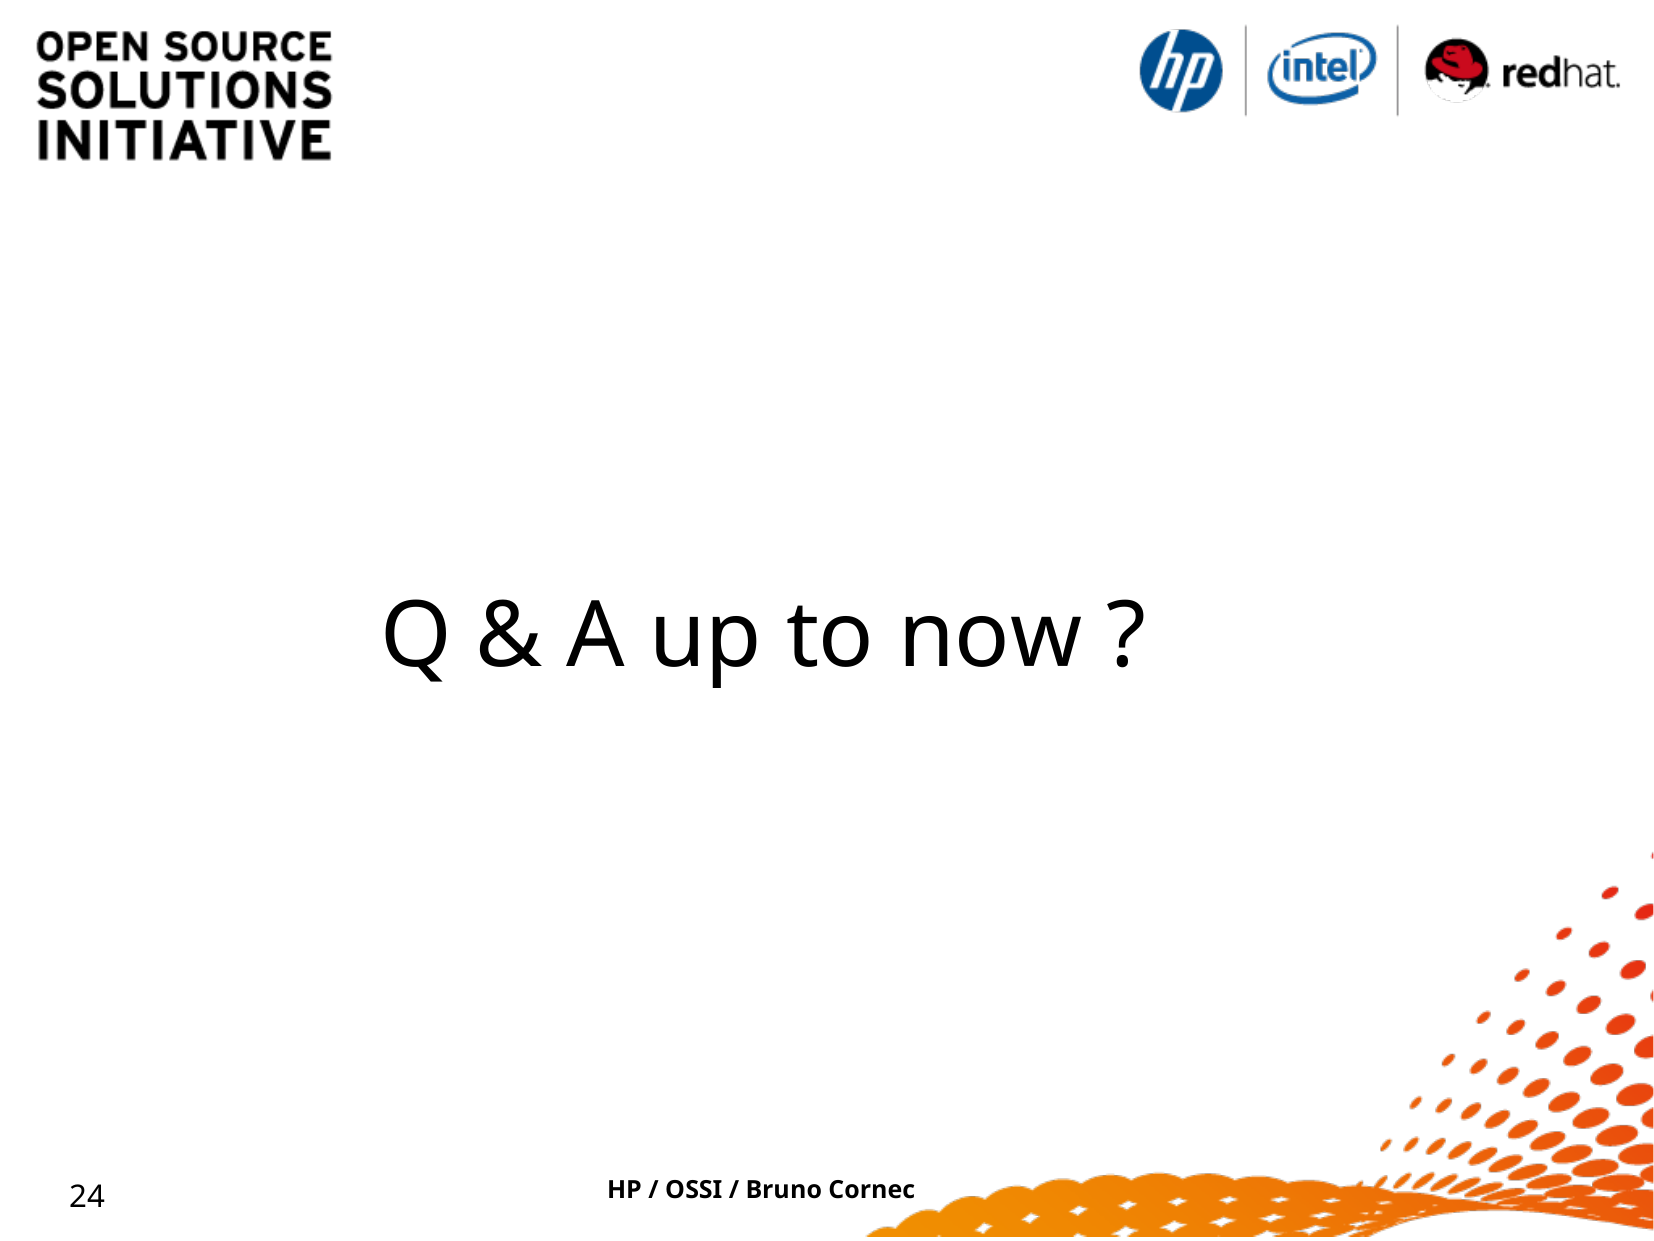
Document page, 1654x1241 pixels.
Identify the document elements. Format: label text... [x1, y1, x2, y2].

picture [0, 0, 1654, 1237]
text_box Q & A up to now ? [380, 568, 1034, 675]
